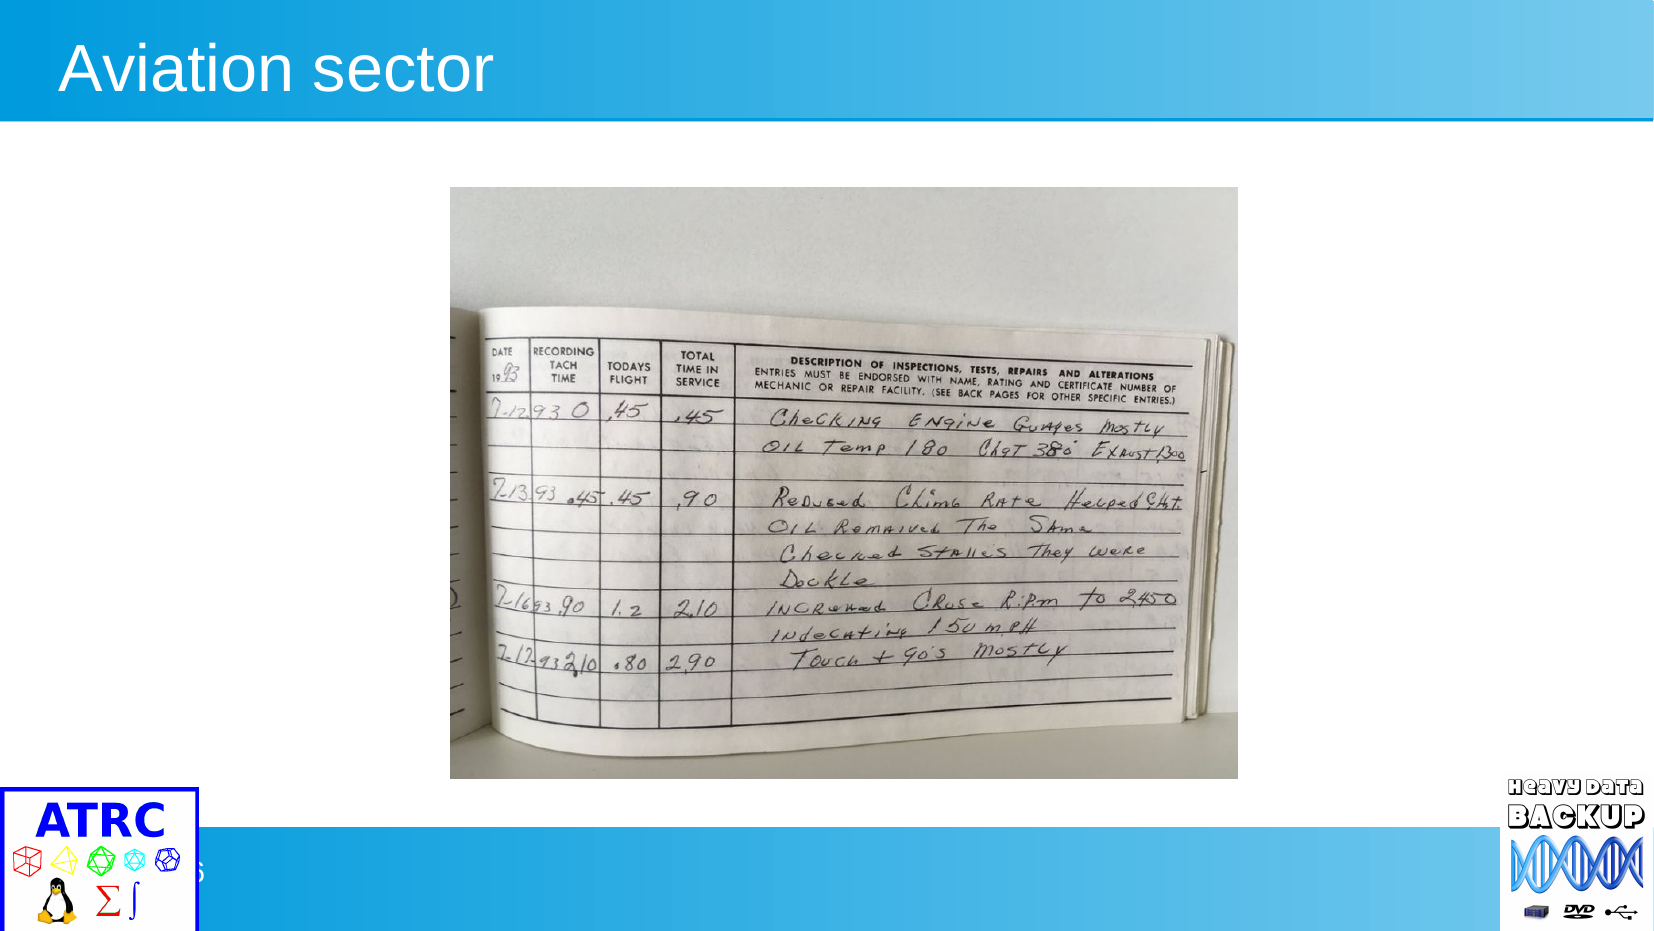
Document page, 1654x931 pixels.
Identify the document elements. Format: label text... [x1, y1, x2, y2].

picture [0, 787, 199, 931]
picture [1500, 771, 1654, 931]
picture [450, 187, 1238, 779]
title Aviation sector [59, 29, 1595, 108]
